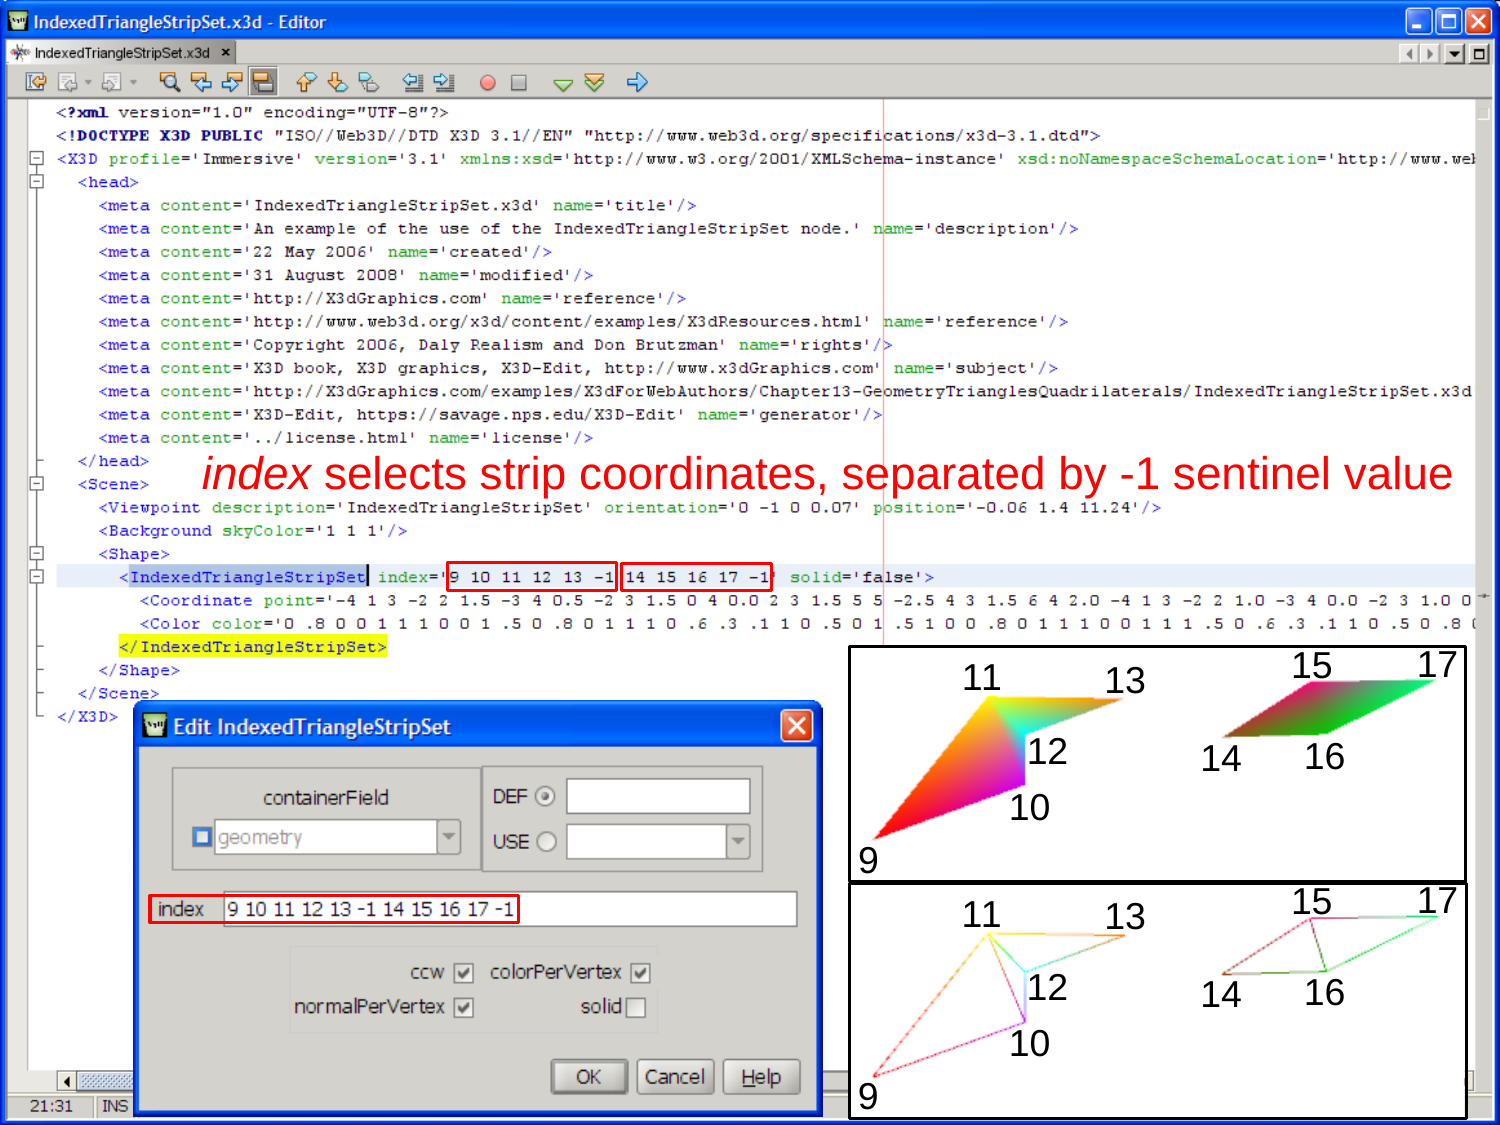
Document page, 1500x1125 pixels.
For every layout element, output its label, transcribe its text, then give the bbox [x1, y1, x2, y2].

picture [850, 647, 1465, 881]
text_box 17 [1402, 636, 1474, 694]
text_box 10 [994, 1015, 1066, 1073]
text_box 15 [1276, 637, 1348, 695]
text_box 12 [1012, 723, 1084, 781]
text_box 15 [1276, 873, 1348, 931]
text_box 16 [1289, 964, 1361, 1021]
text_box 14 [1185, 730, 1257, 787]
text_box 10 [994, 779, 1066, 837]
picture [0, 0, 1500, 1125]
text_box 12 [1011, 959, 1084, 1017]
text_box 13 [1089, 888, 1161, 946]
text_box index selects strip coordinates, separated by -1 sentinel value [187, 440, 1469, 507]
text_box 16 [1289, 727, 1361, 785]
picture [851, 884, 1465, 1118]
text_box 17 [1402, 872, 1474, 930]
text_box 13 [1089, 652, 1161, 710]
text_box 9 [843, 1068, 894, 1125]
text_box 11 [947, 649, 1019, 707]
text_box 9 [843, 832, 894, 890]
text_box 14 [1185, 966, 1257, 1024]
text_box 11 [946, 885, 1019, 943]
